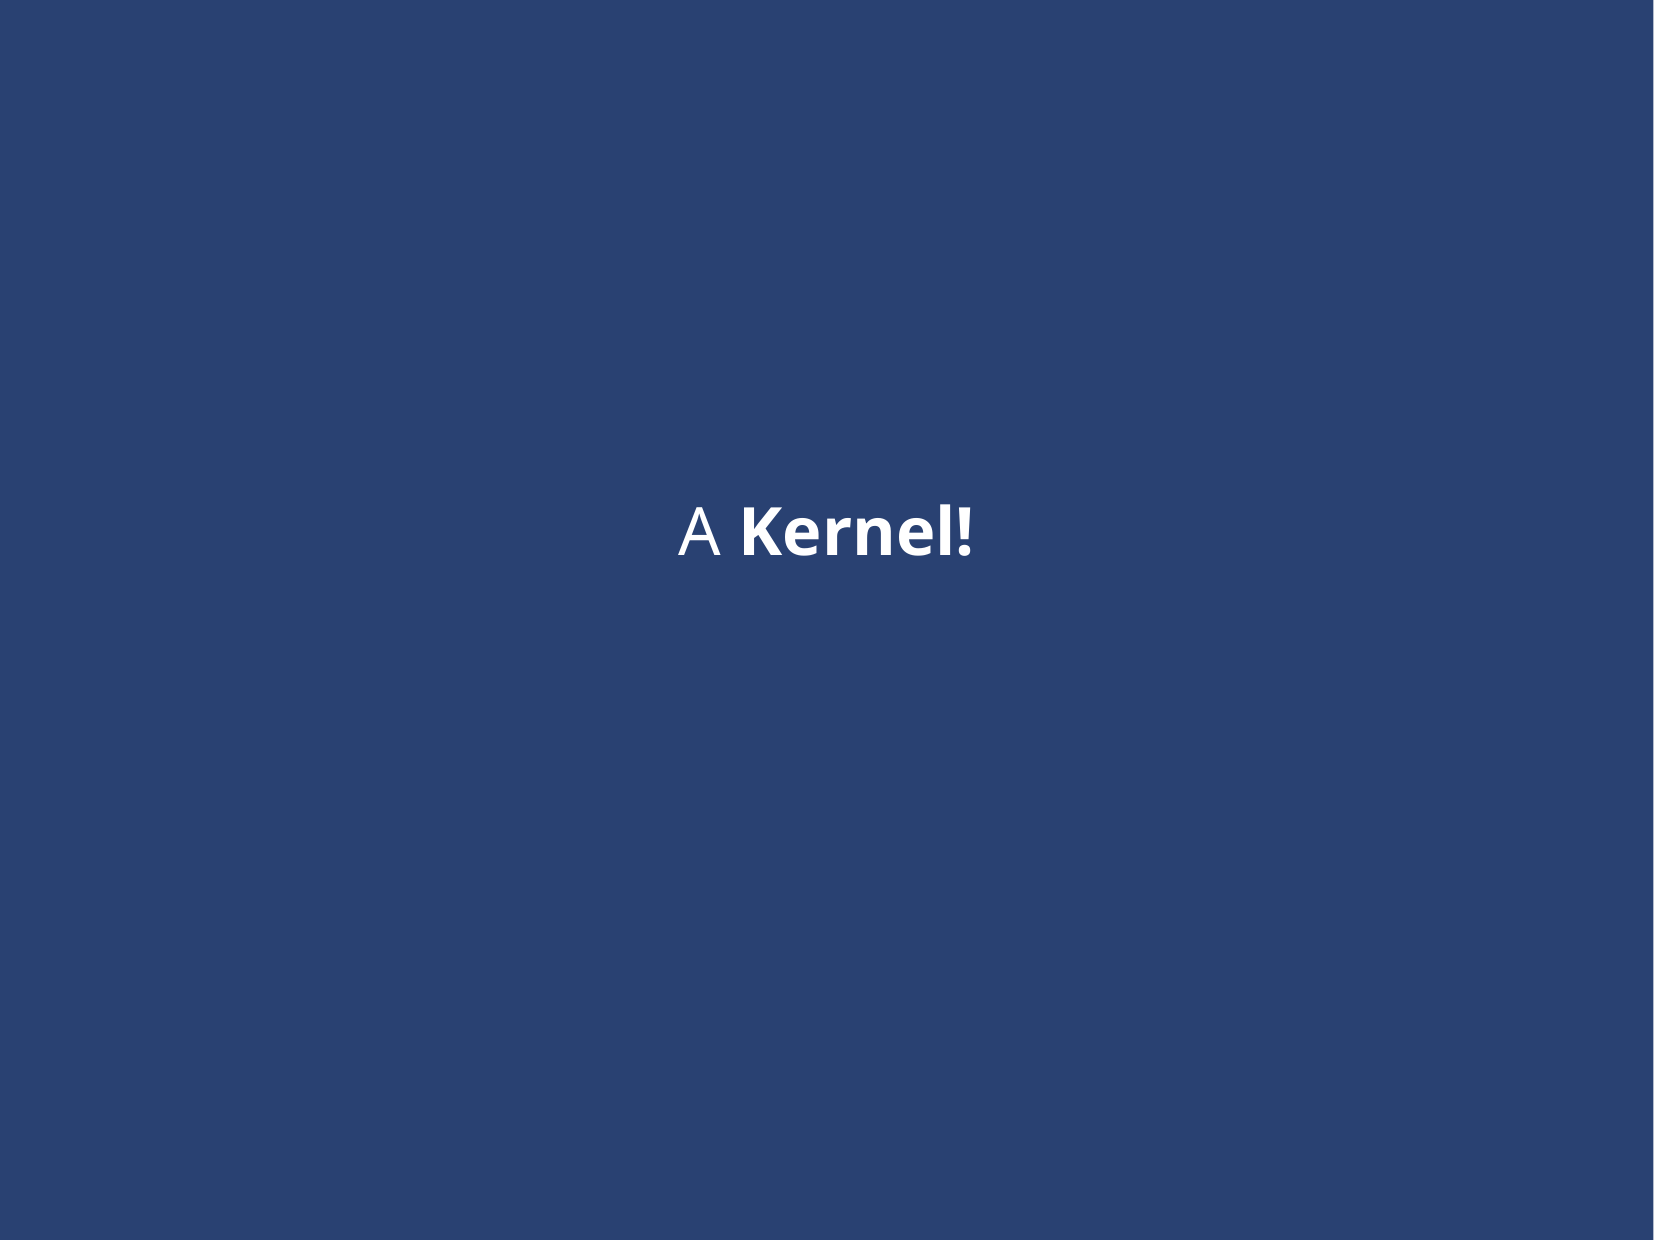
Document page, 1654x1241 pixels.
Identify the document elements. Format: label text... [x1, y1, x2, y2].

subtitle A Kernel! [82, 49, 1571, 1109]
